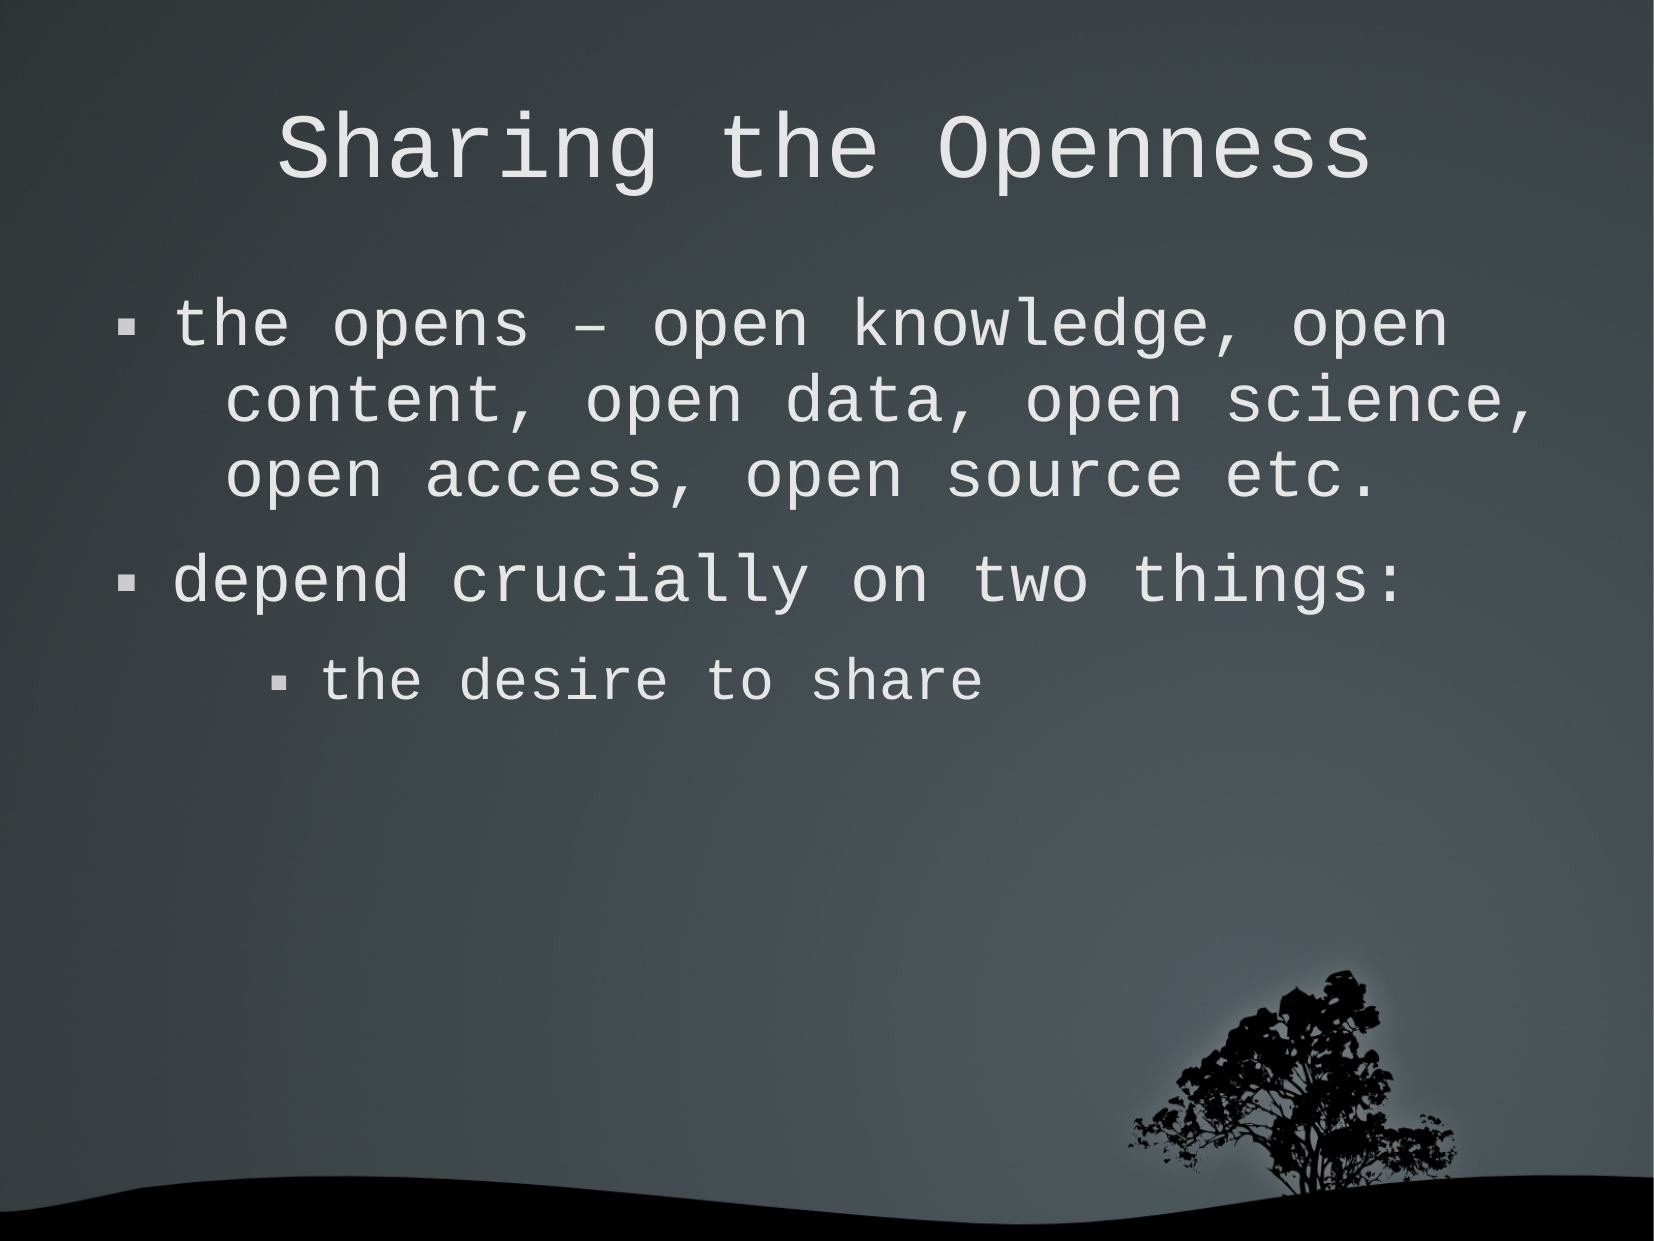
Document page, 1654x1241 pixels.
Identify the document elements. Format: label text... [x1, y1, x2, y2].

list the opens – open knowledge, open content, open data, open science, open access, open source etc. depend crucially on two things: the desire to share [82, 290, 1571, 1094]
picture [0, 0, 1654, 1241]
title Sharing the Openness [82, 56, 1571, 250]
